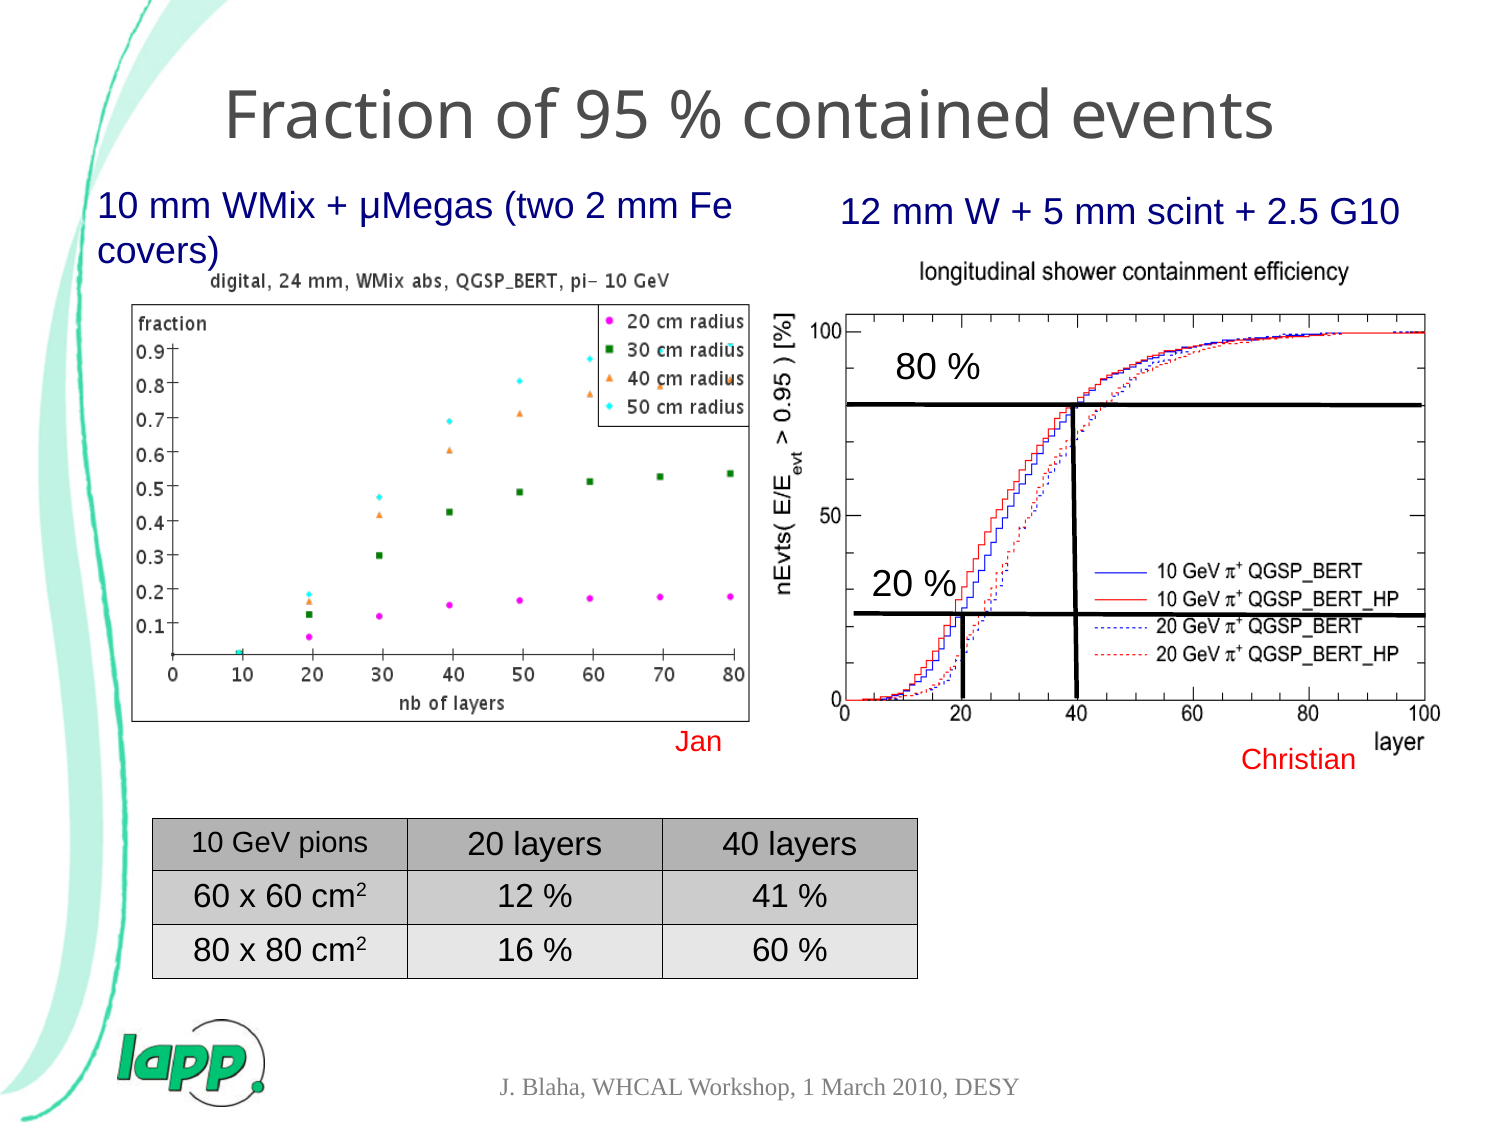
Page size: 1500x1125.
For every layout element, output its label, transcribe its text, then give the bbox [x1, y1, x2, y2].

text_box 12 mm W + 5 mm scint + 2.5 G10 [824, 183, 1461, 241]
text_box 10 mm WMix + µMegas (two 2 mm Fe covers) [82, 171, 841, 274]
table_header 10 GeV pions [153, 819, 407, 870]
text_box Christian [1226, 735, 1372, 787]
table_cell 60 x 60 cm2 [153, 871, 407, 924]
table_cell 80 x 80 cm2 [153, 925, 407, 978]
picture [0, 0, 1463, 1125]
table_header 20 layers [408, 819, 662, 870]
title Fraction of 95 % contained events [32, 18, 1486, 208]
table_header 40 layers [663, 819, 917, 870]
table_cell 12 % [408, 871, 662, 924]
text_box Jan [660, 717, 738, 769]
text_box 20 % [856, 555, 972, 621]
table_cell 16 % [408, 925, 662, 978]
table_cell 60 % [663, 925, 917, 978]
table_cell 41 % [663, 871, 917, 924]
text_box 80 % [880, 337, 996, 395]
